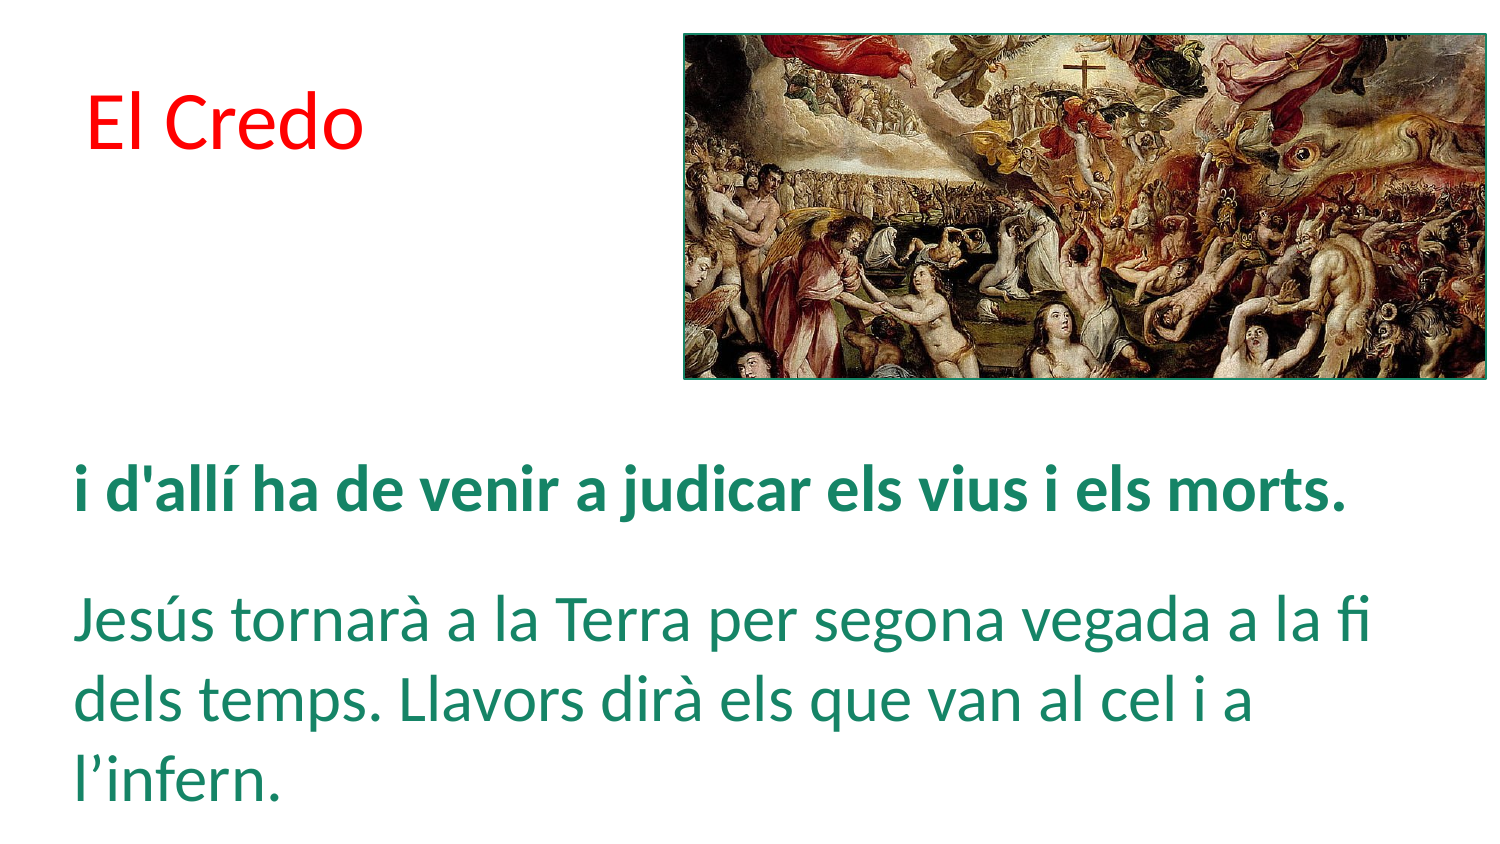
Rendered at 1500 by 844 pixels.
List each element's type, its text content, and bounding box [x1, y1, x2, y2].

text_box i d'allí ha de venir a judicar els vius i els morts. Jesús tornarà a la Terra per segona vegada a la fi dels temps. Llavors dirà els que van al cel i a l’infern. [59, 437, 1441, 805]
text_box El Credo [70, 59, 638, 158]
picture [685, 35, 1486, 378]
